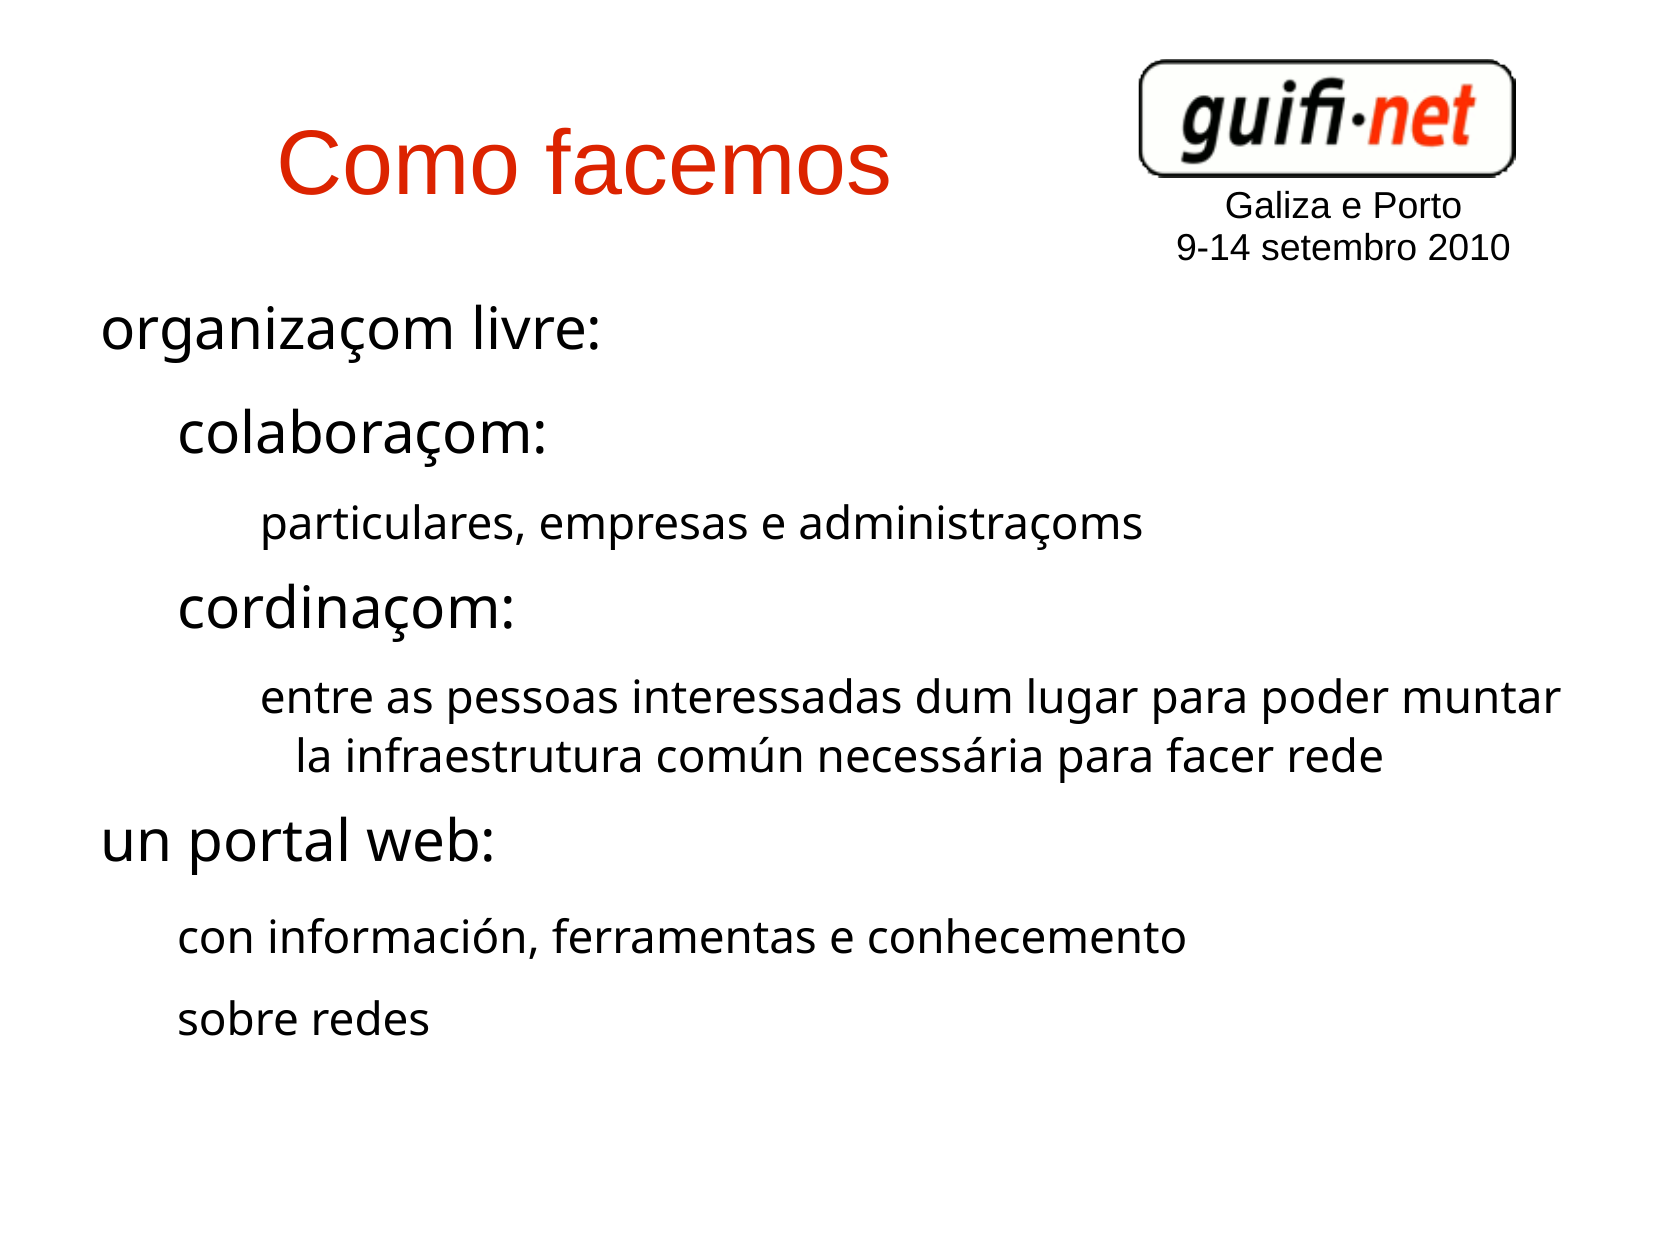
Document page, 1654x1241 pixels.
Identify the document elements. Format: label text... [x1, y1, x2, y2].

text_box Galiza e Porto 9-14 setembro 2010 [1033, 177, 1654, 277]
title Como facemos [76, 59, 1093, 267]
list organizaçom livre: colaboraçom: particulares, empresas e administraçoms cordinaçom: entre as pessoas interessadas dum lugar para poder muntar la infraestrutura común necessária para facer rede un portal web: con información, ferramentas e conhecemento sobre redes [82, 290, 1571, 1241]
picture [1137, 59, 1516, 177]
